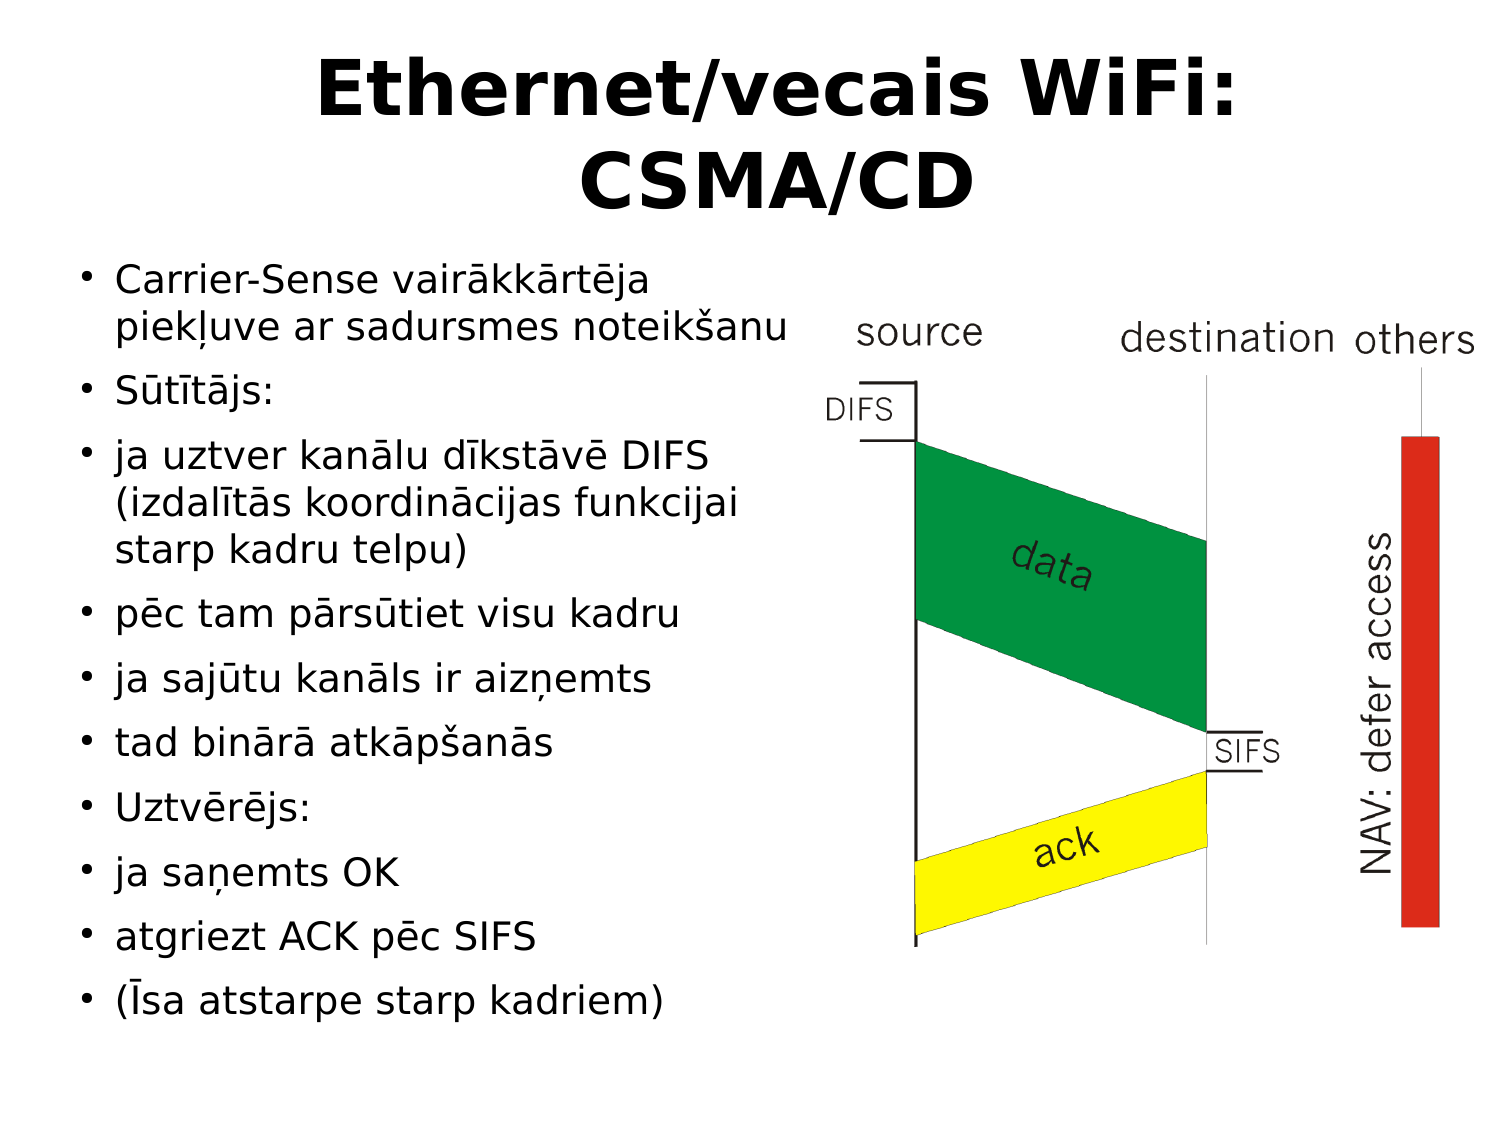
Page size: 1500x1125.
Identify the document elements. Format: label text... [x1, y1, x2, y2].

picture [827, 321, 1474, 947]
title Ethernet/vecais WiFi: CSMA/CD [87, 37, 1468, 225]
list Carrier-Sense vairākkārtēja piekļuve ar sadursmes noteikšanu Sūtītājs: ja uztver kanālu dīkstāvē DIFS (izdalītās koordinācijas funkcijai starp kadru telpu) pēc tam pārsūtiet visu kadru ja sajūtu kanāls ir aizņemts tad binārā atkāpšanās Uztvērējs: ja saņemts OK atgriezt ACK pēc SIFS (Īsa atstarpe starp kadriem) [53, 246, 828, 1035]
